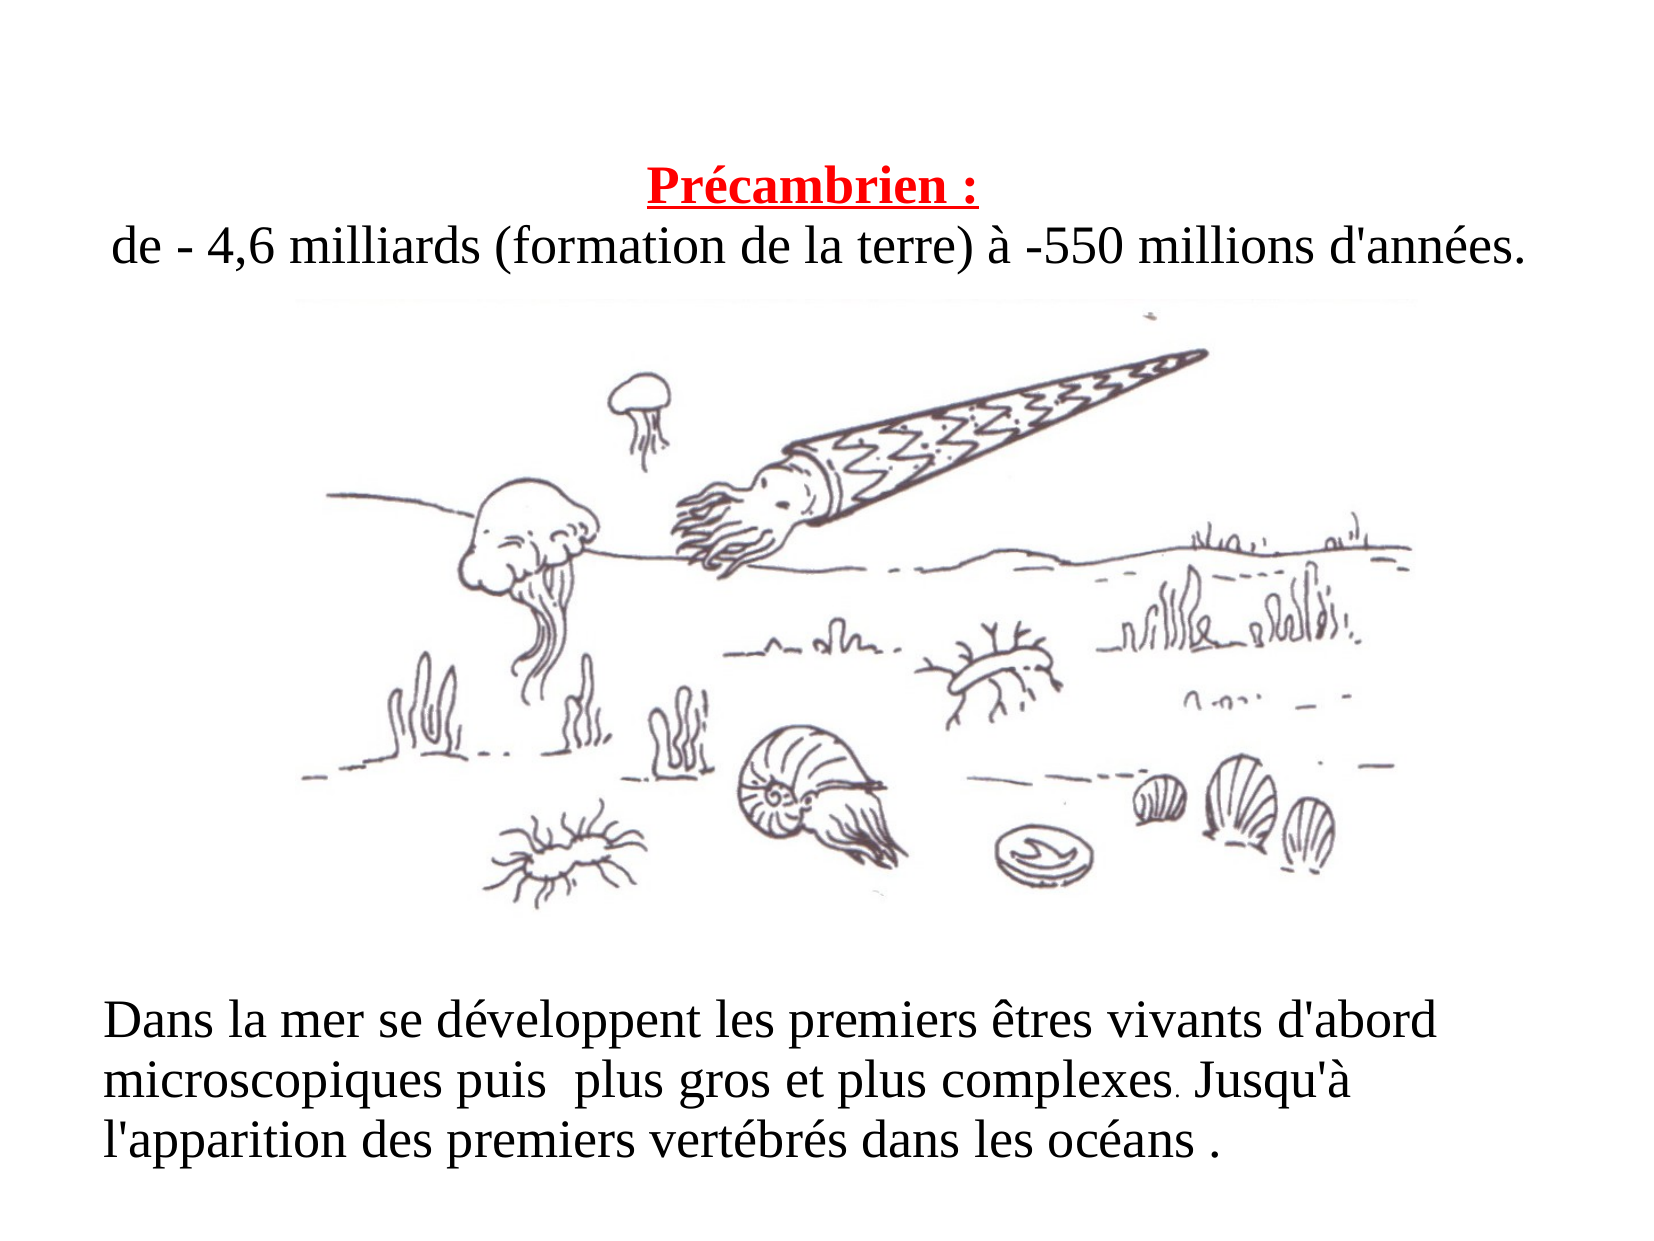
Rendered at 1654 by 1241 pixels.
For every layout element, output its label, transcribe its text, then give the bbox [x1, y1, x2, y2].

picture [295, 299, 1418, 922]
text_box Dans la mer se développent les premiers êtres vivants d'abord microscopiques puis plus gros et plus complexes. Jusqu'à l'apparition des premiers vertébrés dans les océans . [88, 922, 1599, 1182]
text_box Précambrien : de - 4,6 milliards (formation de la terre) à -550 millions d'années. [29, 147, 1611, 286]
